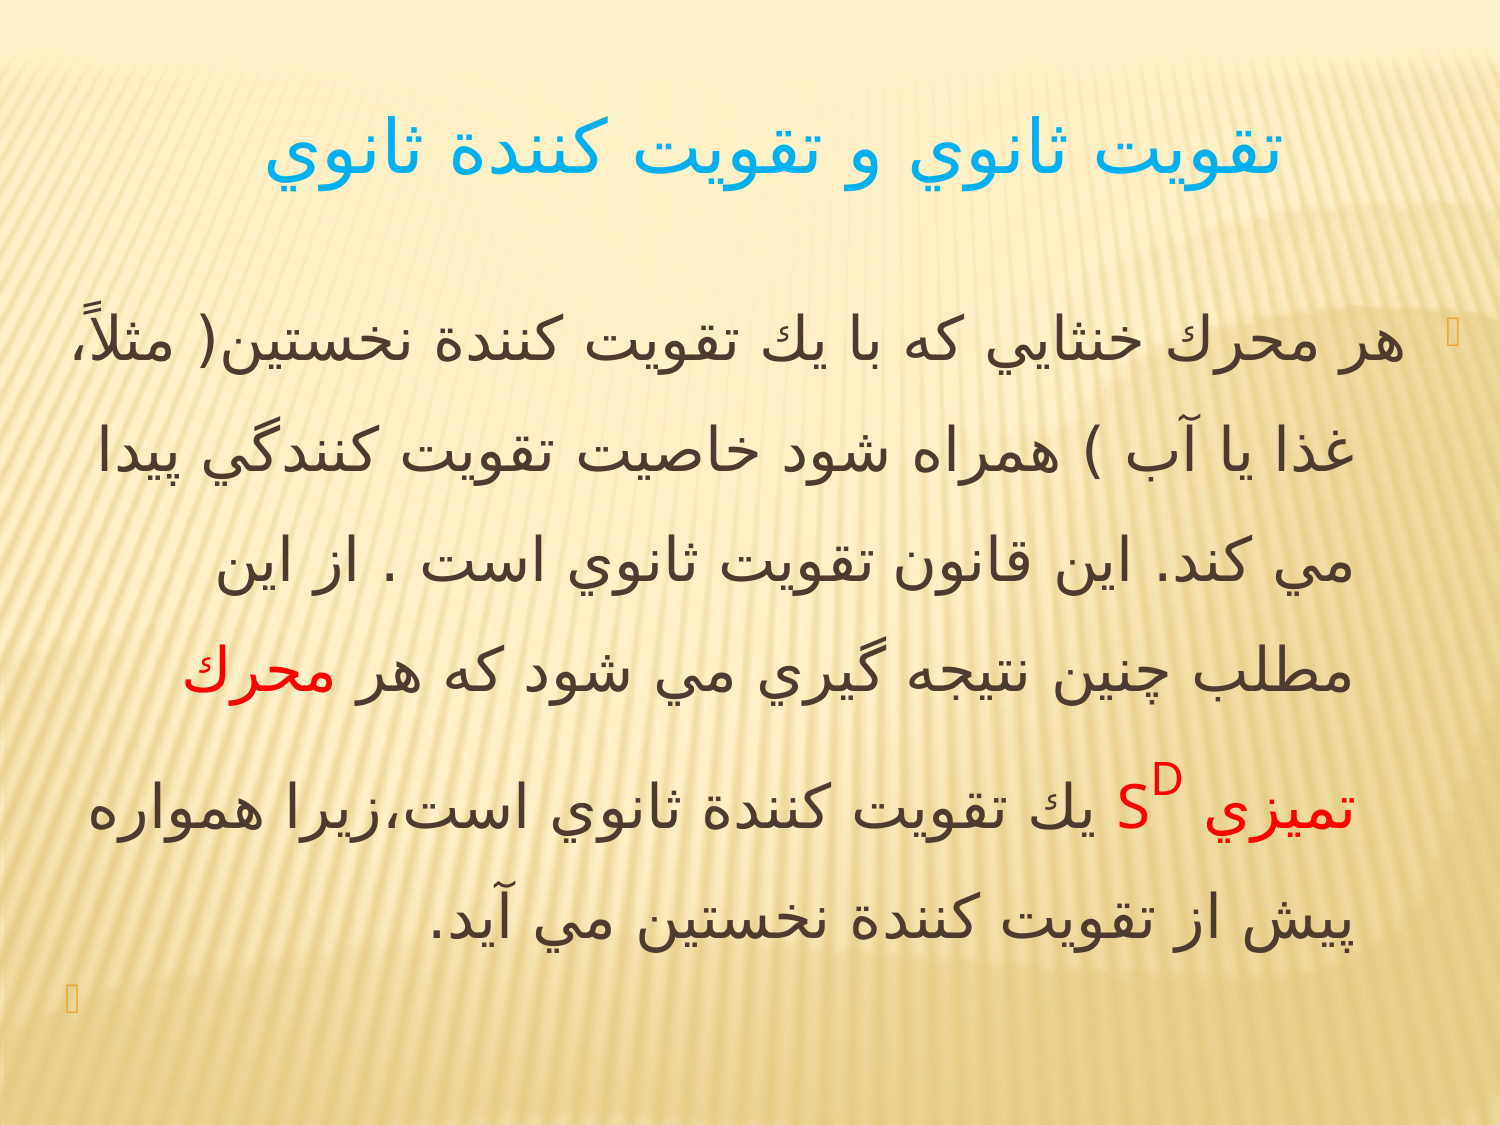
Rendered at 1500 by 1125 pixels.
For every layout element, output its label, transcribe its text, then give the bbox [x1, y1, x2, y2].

list هر محرك خنثايي كه با يك تقويت كنندة نخستين( مثلاً، غذا يا آب ) همراه شود خاصيت تقويت كنندگي پيدا مي كند. اين قانون تقویت ثانوي است . از اين مطلب چنين نتيجه گيري مي شود كه هر محرك تميزي SD يك تقويت كنندة ثانوي است‌،‌زيرا همواره پيش از تقويت كنندة نخستين مي آيد. [50, 254, 1476, 998]
title تقويت ثانوي و تقويت كنندة ثانوي [50, 75, 1476, 213]
